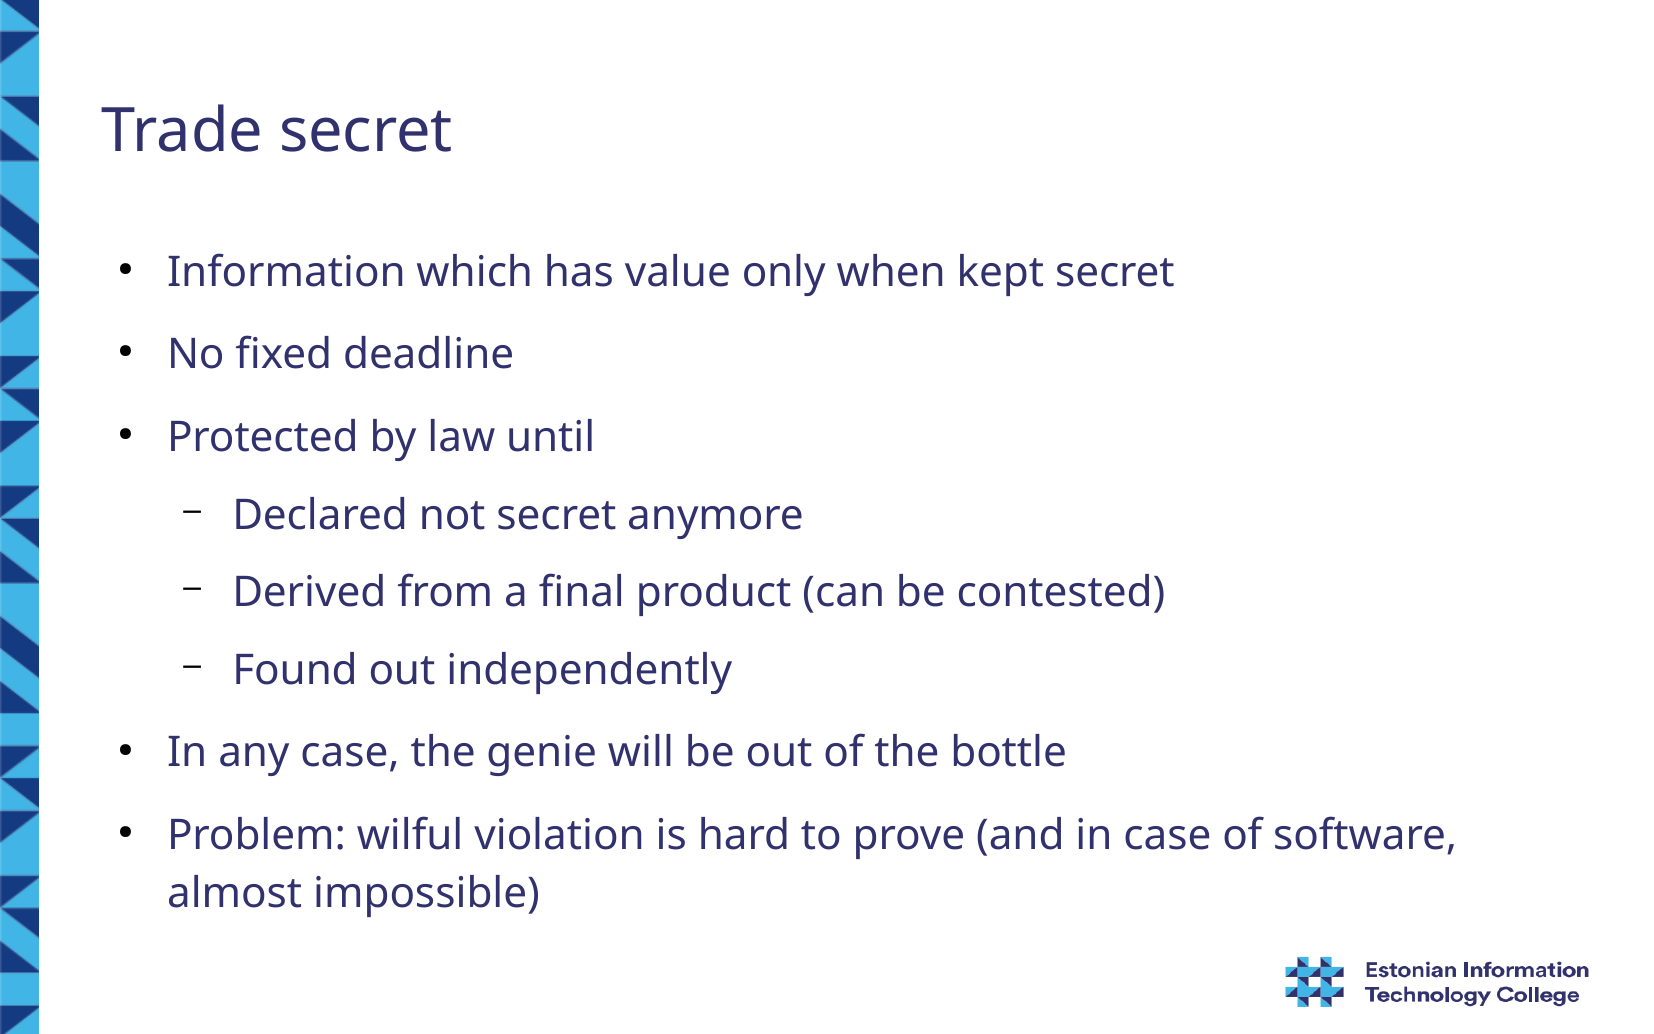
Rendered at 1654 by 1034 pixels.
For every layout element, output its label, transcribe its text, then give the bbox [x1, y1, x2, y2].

title Trade secret [101, 41, 1224, 214]
list Information which has value only when kept secret No fixed deadline Protected by law until Declared not secret anymore Derived from a final product (can be contested) Found out independently In any case, the genie will be out of the bottle Problem: wilful violation is hard to prove (and in case of software, almost impossible) [101, 241, 1591, 924]
